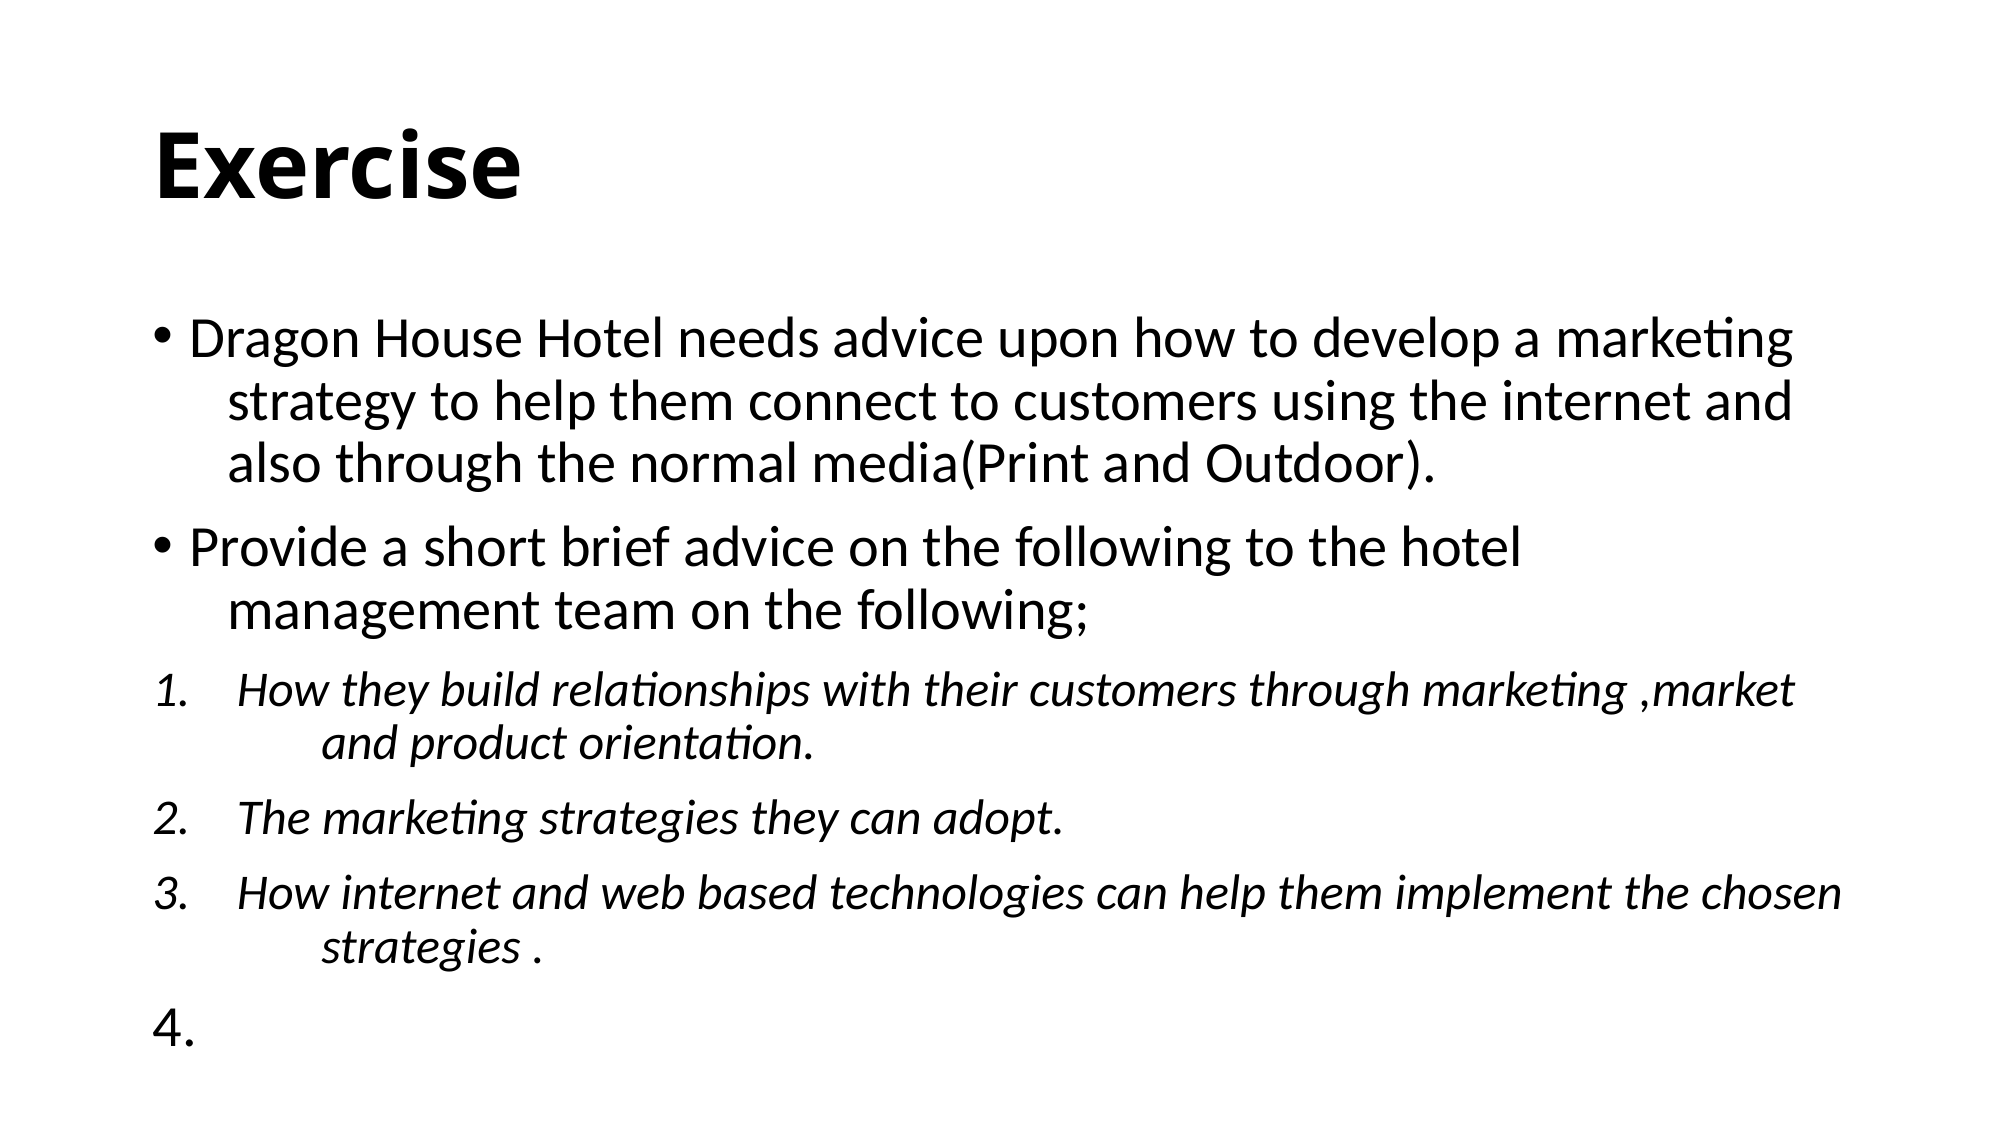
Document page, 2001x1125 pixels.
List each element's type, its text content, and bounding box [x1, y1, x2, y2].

list Dragon House Hotel needs advice upon how to develop a marketing strategy to help them connect to customers using the internet and also through the normal media(Print and Outdoor). Provide a short brief advice on the following to the hotel management team on the following; How they build relationships with their customers through marketing ,market and product orientation. The marketing strategies they can adopt. How internet and web based technologies can help them implement the chosen strategies . [137, 299, 1863, 1014]
title Exercise [137, 59, 1863, 278]
